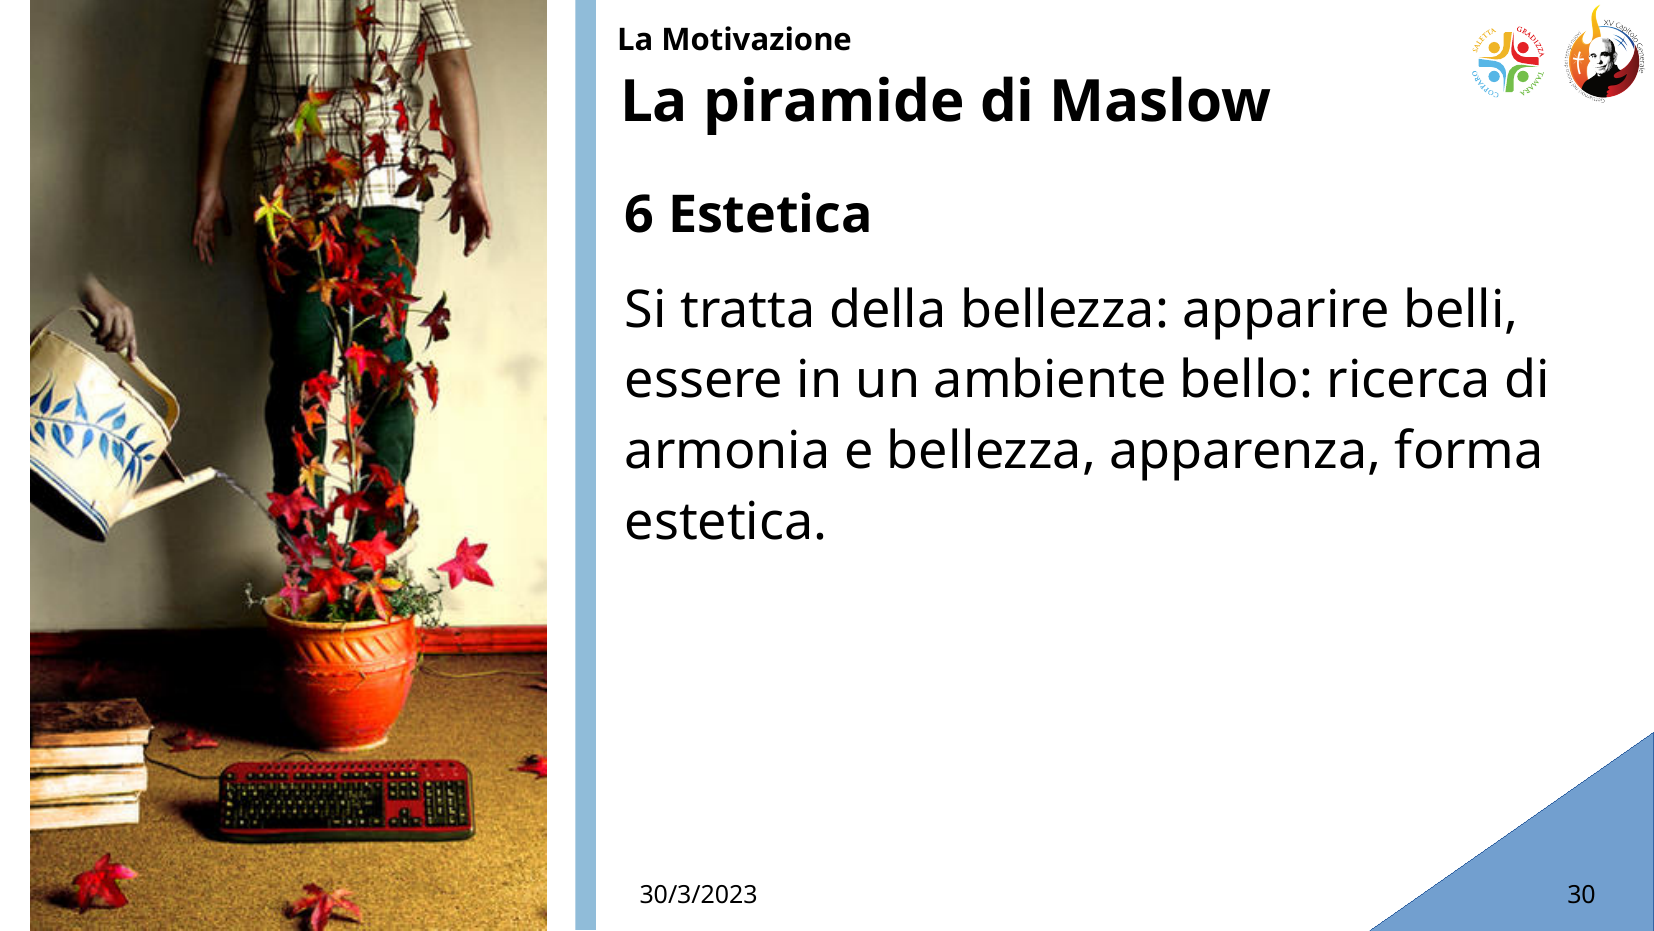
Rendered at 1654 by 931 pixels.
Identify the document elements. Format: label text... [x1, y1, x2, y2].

picture [30, 0, 547, 931]
text_box La Motivazione [602, 9, 1335, 63]
picture [1563, 4, 1646, 103]
subtitle 6 Estetica Si tratta della bellezza: apparire belli, essere in un ambiente bello: ricerca di armonia e bellezza, apparenza, forma estetica. [624, 177, 1602, 873]
title La piramide di Maslow [620, 70, 1617, 142]
